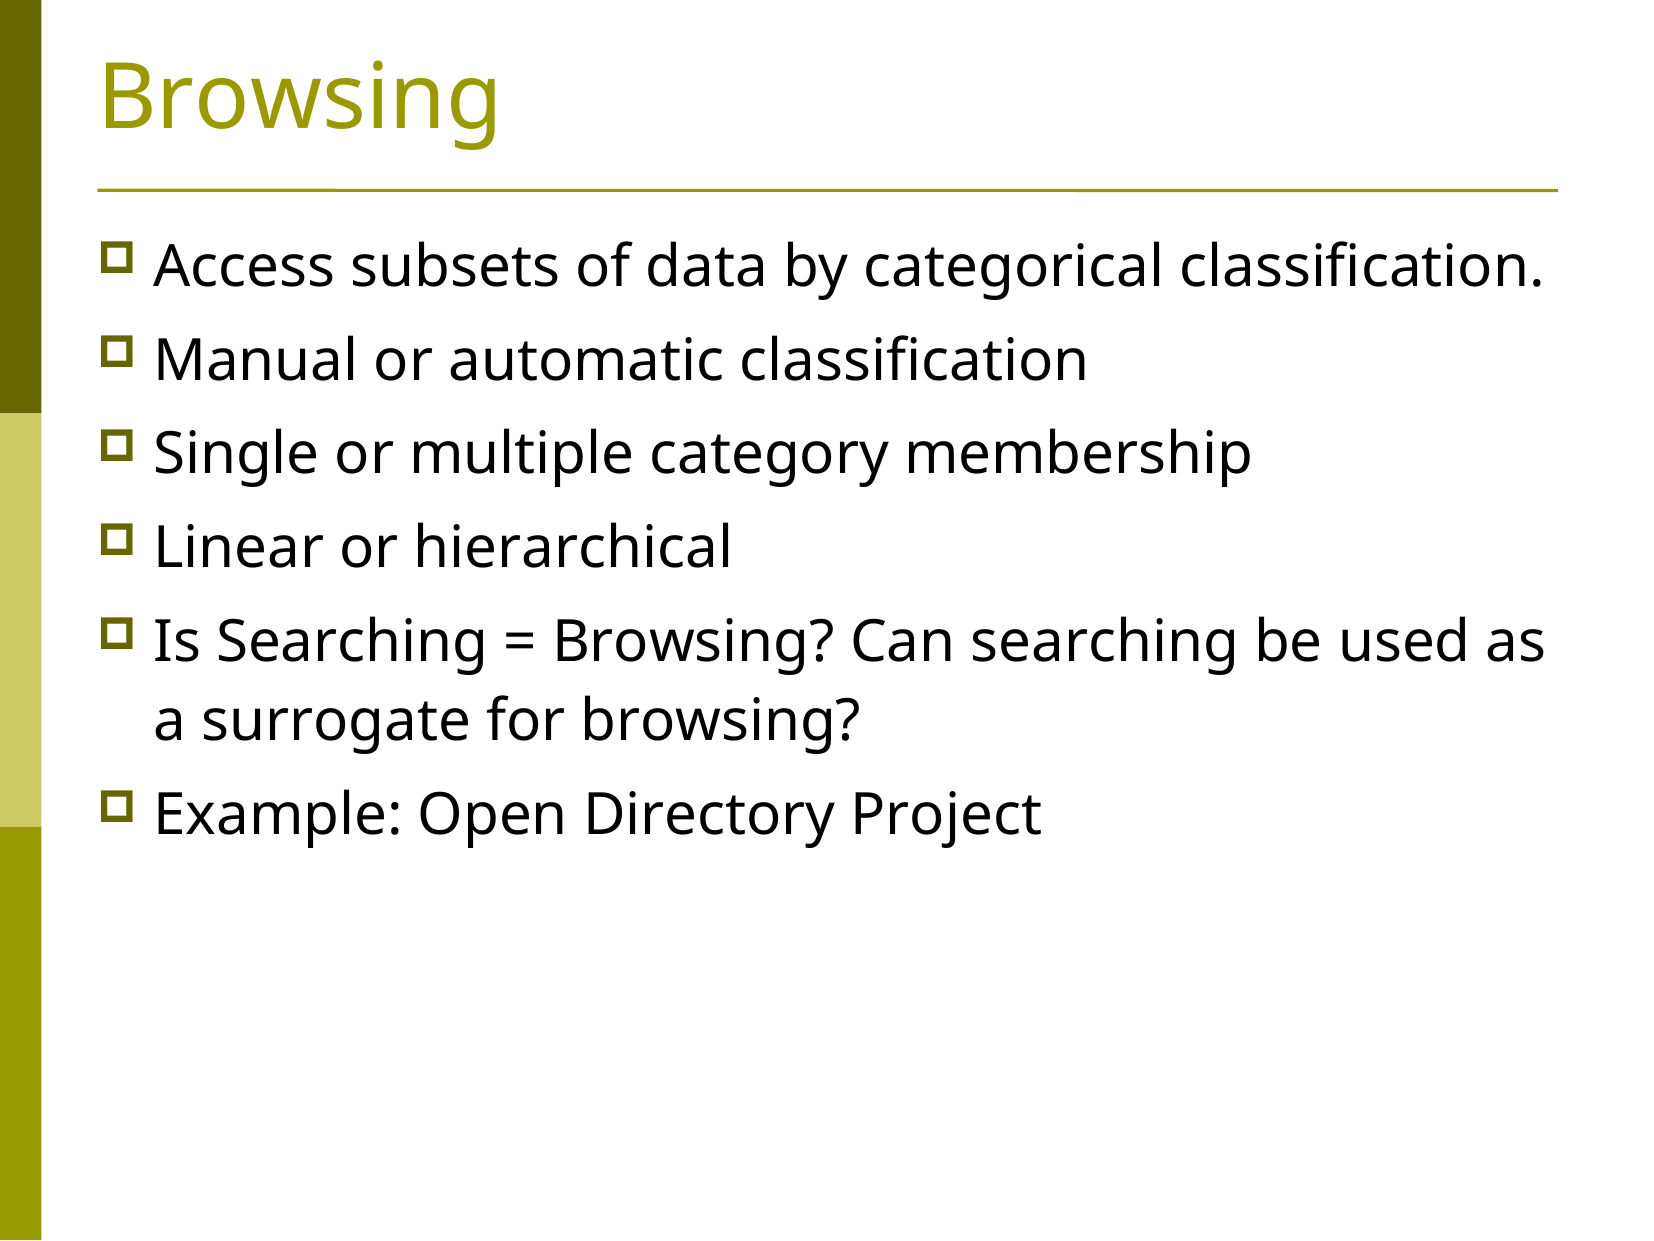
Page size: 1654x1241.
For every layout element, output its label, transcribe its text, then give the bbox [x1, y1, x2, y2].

title Browsing [82, 0, 1571, 164]
list Access subsets of data by categorical classification. Manual or automatic classification Single or multiple category membership Linear or hierarchical Is Searching = Browsing? Can searching be used as a surrogate for browsing? Example: Open Directory Project [82, 216, 1571, 1124]
